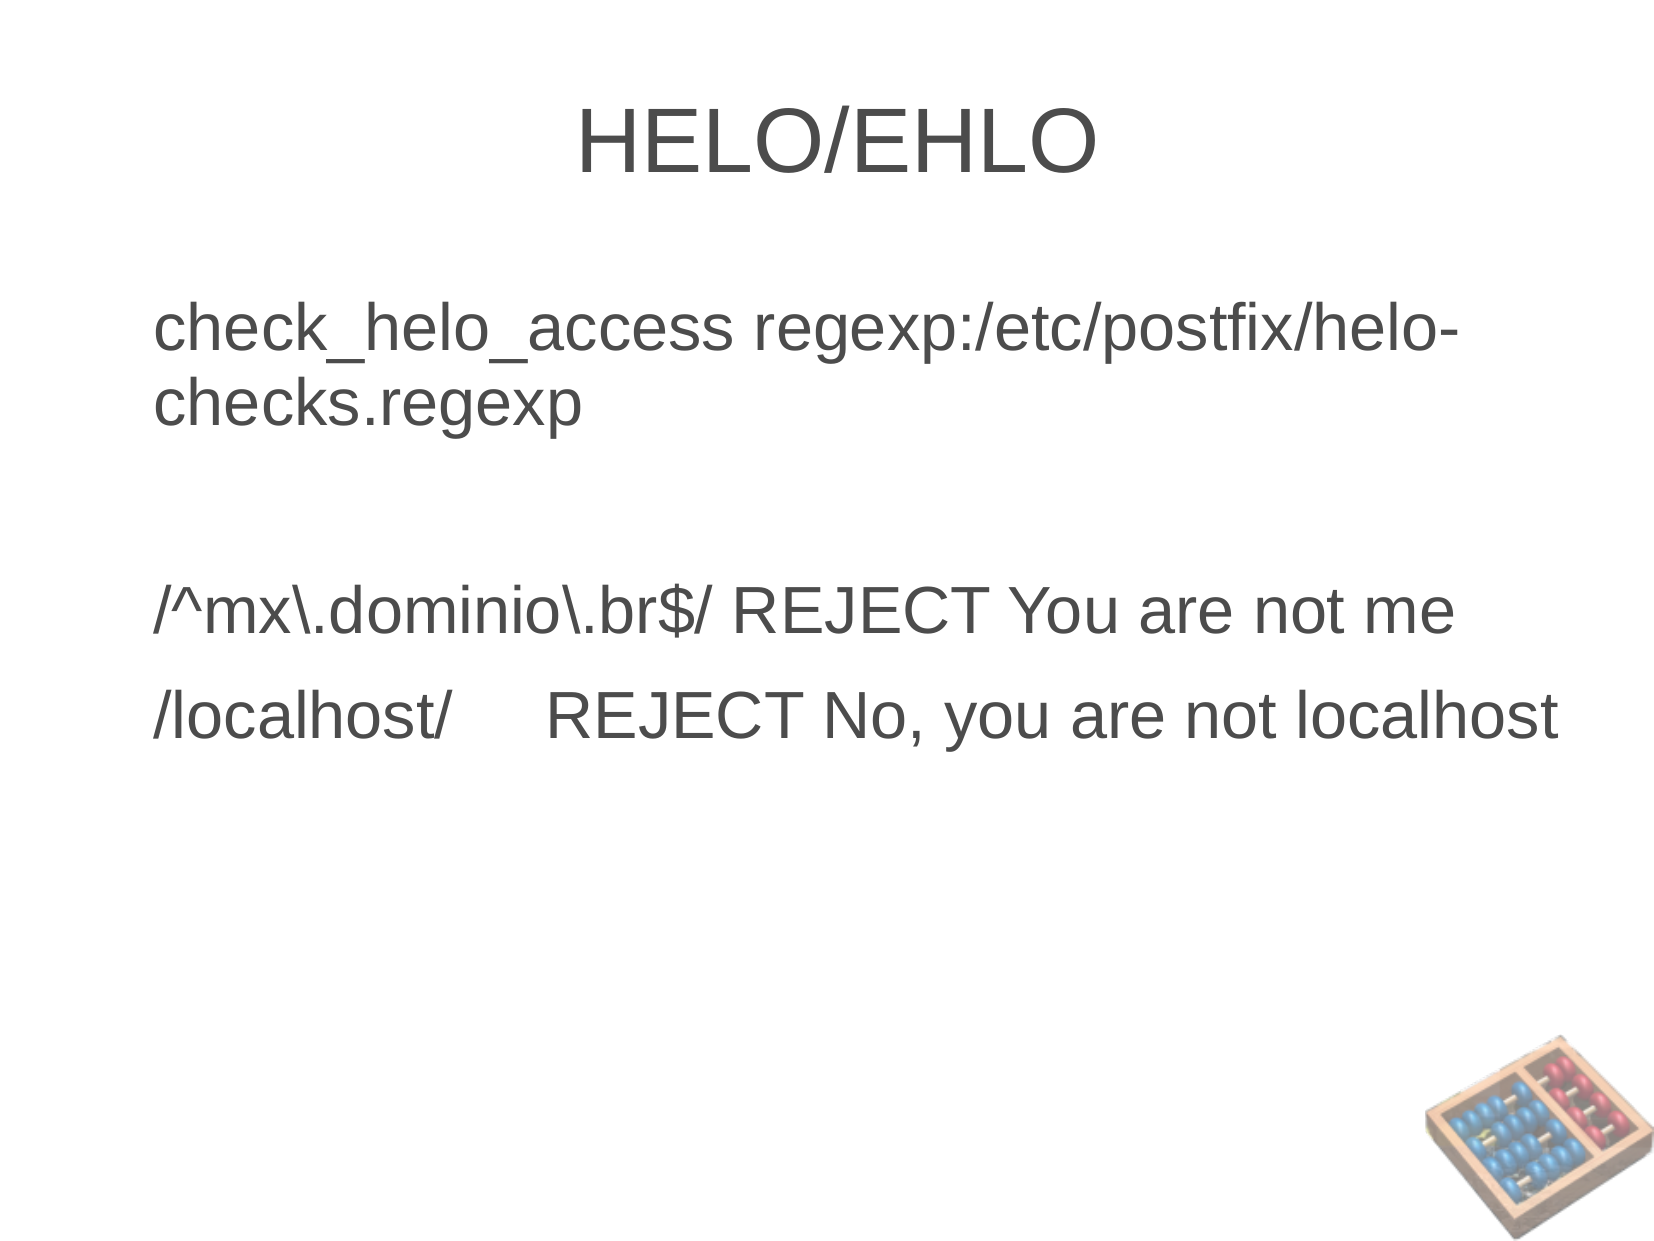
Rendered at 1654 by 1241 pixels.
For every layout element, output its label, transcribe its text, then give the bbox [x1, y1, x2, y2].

title HELO/EHLO [75, 44, 1601, 238]
list check_helo_access regexp:/etc/postfix/helo-checks.regexp /^mx\.dominio\.br$/ REJECT You are not me /localhost/ REJECT No, you are not localhost [82, 290, 1571, 1109]
